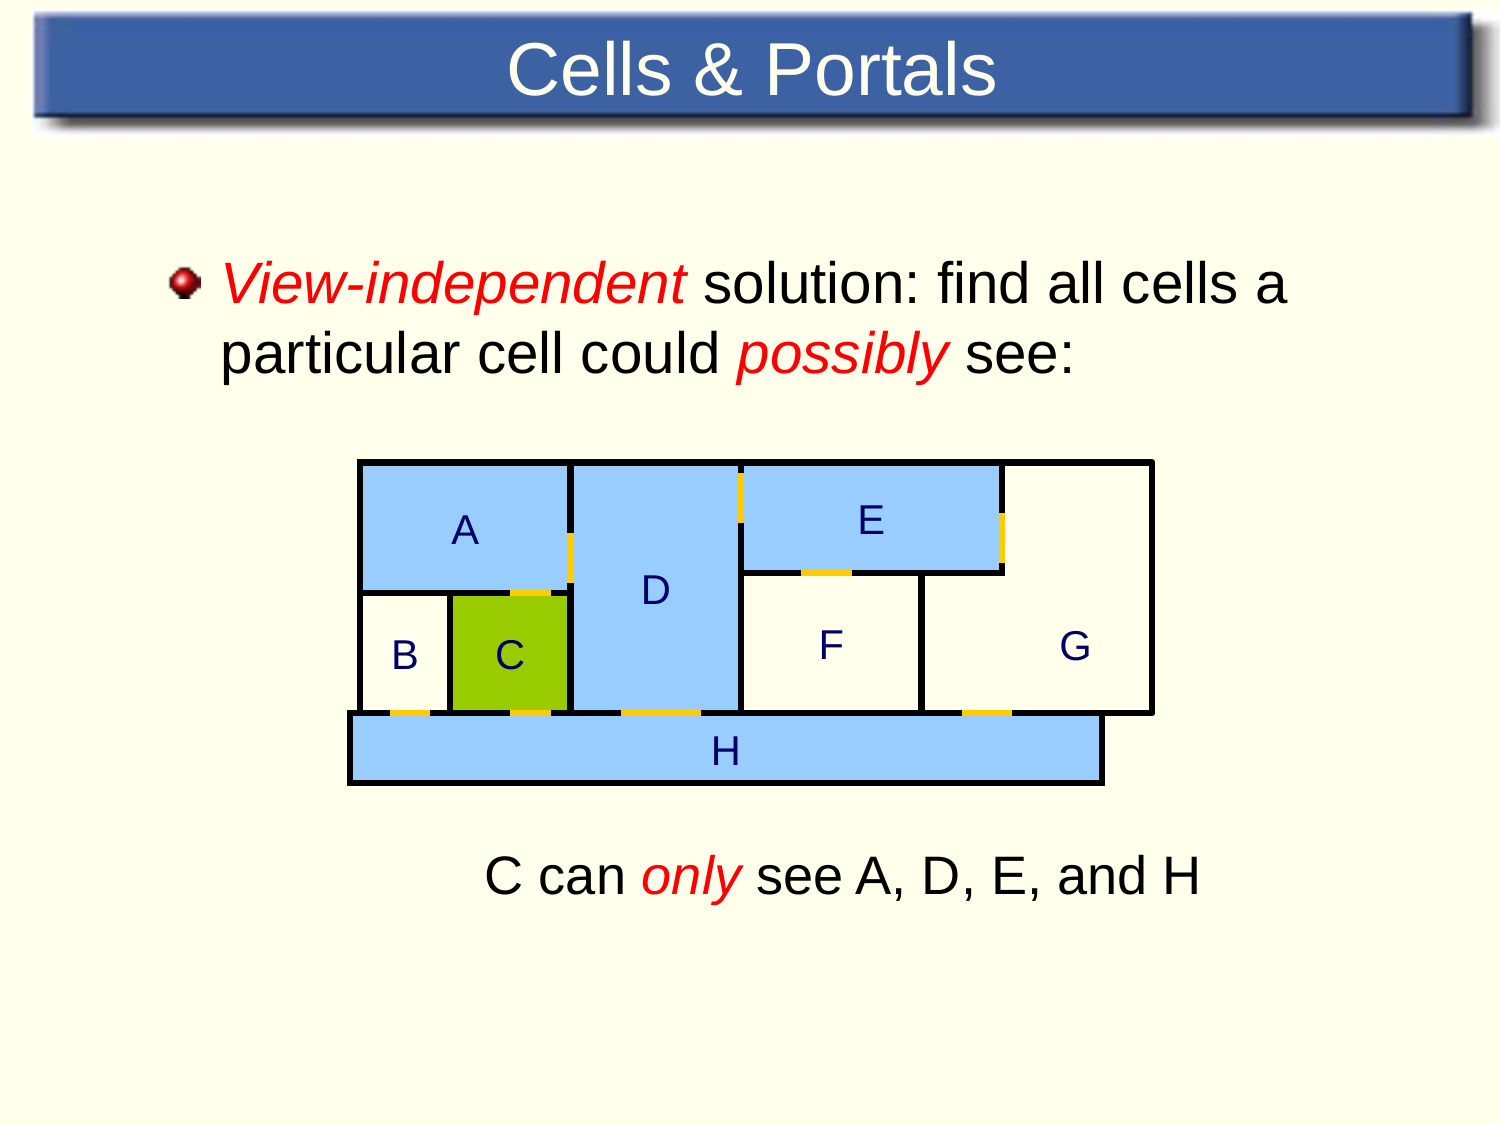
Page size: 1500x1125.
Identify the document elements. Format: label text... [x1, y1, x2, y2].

text_box H [349, 713, 1103, 784]
text_box A [360, 462, 570, 593]
text_box F [742, 573, 918, 713]
text_box B [360, 593, 451, 713]
title Cells & Portals [96, 6, 1409, 120]
text_box E [741, 462, 1002, 573]
picture [32, 9, 1500, 137]
text_box G [1044, 610, 1107, 677]
text_box D [570, 462, 742, 713]
list View-independent solution: find all cells a particular cell could possibly see: C can only see A, D, E, and H [149, 237, 1463, 1038]
text_box C [451, 593, 570, 713]
